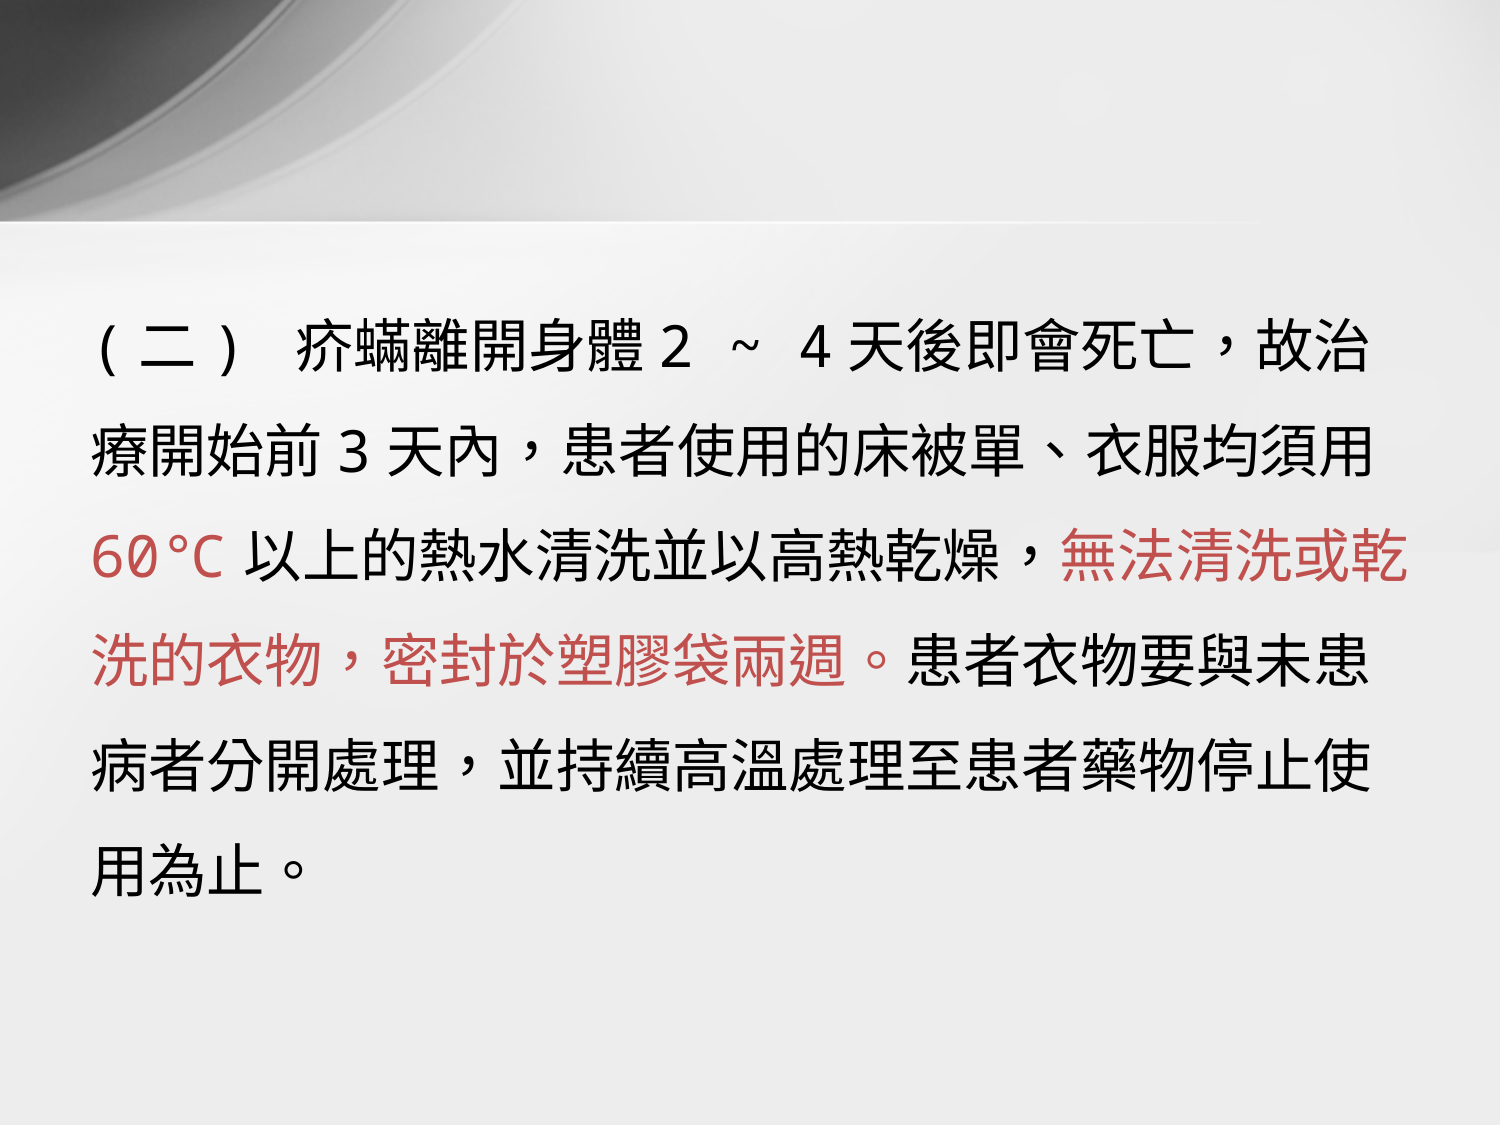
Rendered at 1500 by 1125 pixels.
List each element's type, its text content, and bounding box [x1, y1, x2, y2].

list (二) 疥蟎離開身體2 ~ 4天後即會死亡，故治療開始前3天內，患者使用的床被單、衣服均須用60℃以上的熱水清洗並以高熱乾燥，無法清洗或乾洗的衣物，密封於塑膠袋兩週。患者衣物要與未患病者分開處理，並持續高溫處理至患者藥物停止使用為止。 [75, 267, 1425, 1005]
picture [0, 0, 1500, 1125]
